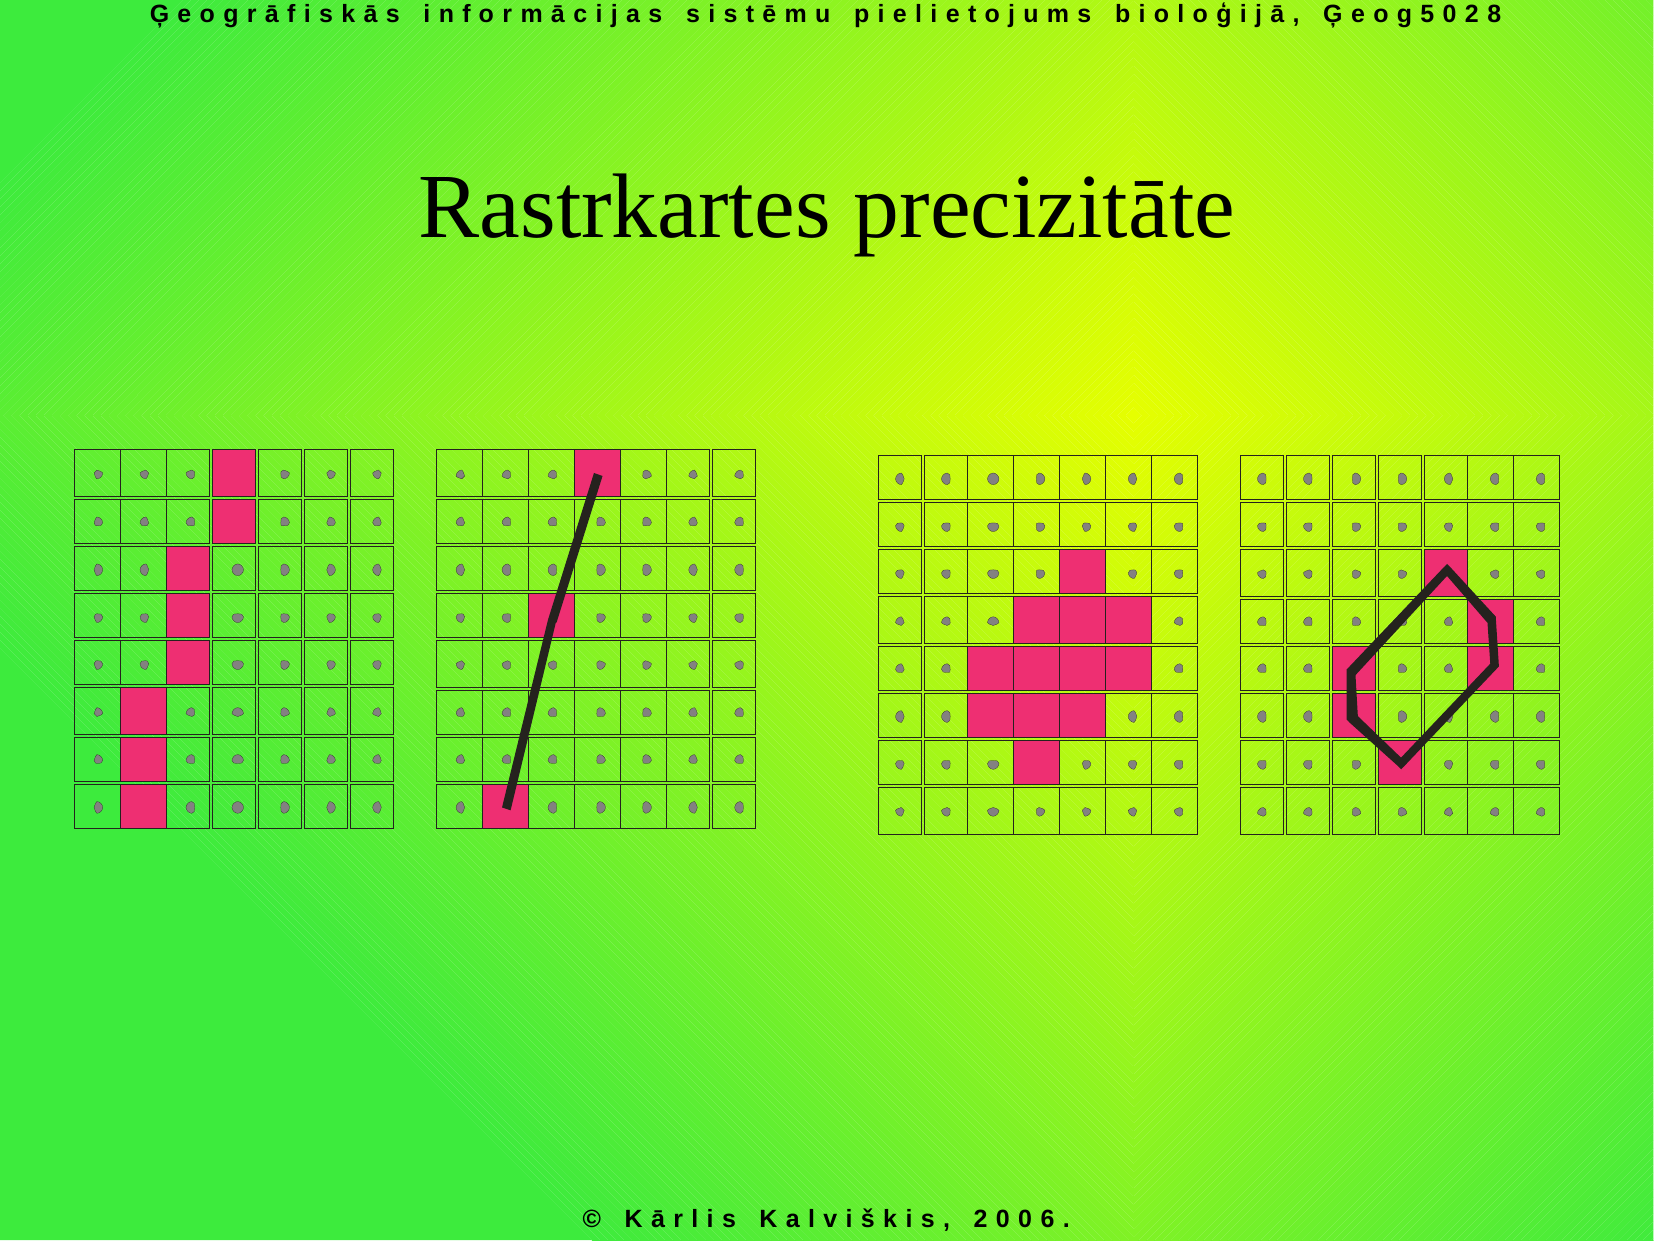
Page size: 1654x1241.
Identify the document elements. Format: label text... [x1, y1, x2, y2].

title Rastrkartes precizitāte [121, 102, 1534, 311]
picture [71, 446, 1568, 841]
